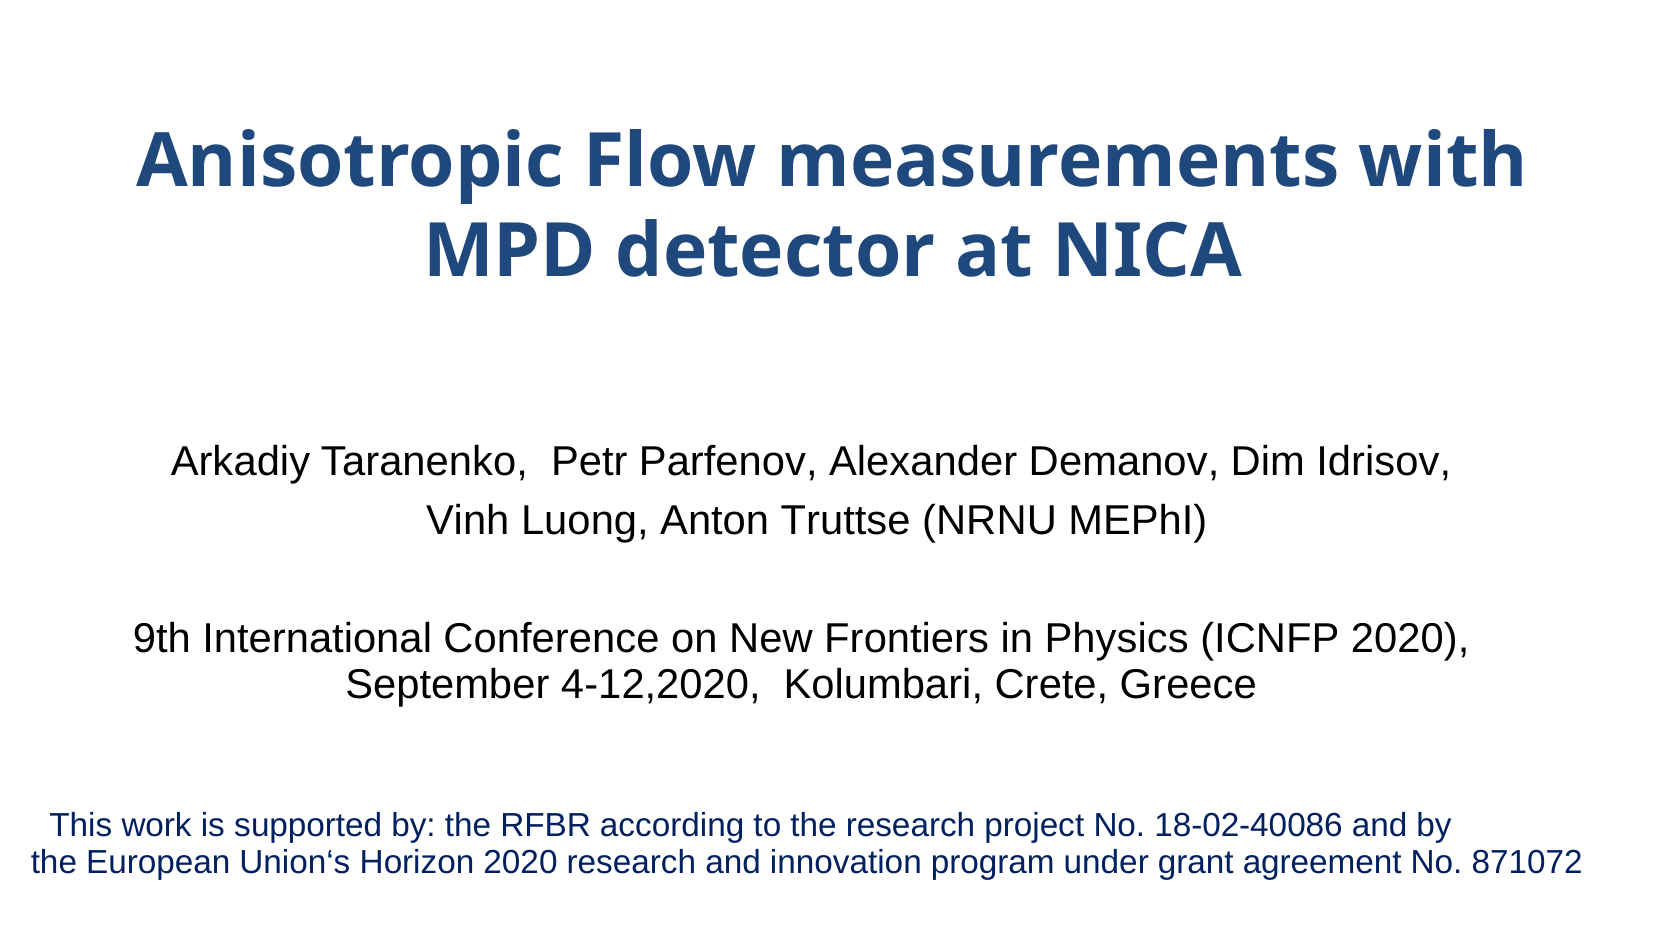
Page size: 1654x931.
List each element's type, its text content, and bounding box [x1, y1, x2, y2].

text_box This work is supported by: the RFBR according to the research project No. 18-02-40086 and by the European Union‘s Horizon 2020 research and innovation program under grant agreement No. 871072 [16, 799, 1618, 931]
text_box 9th International Conference on New Frontiers in Physics (ICNFP 2020), September 4-12,2020, Kolumbari, Crete, Greece [117, 607, 1486, 719]
title Anisotropic Flow measurements with MPD detector at NICA [129, 110, 1536, 293]
text_box Arkadiy Taranenko, Petr Parfenov, Alexander Demanov, Dim Idrisov, Vinh Luong, Anton Truttse (NRNU MEPhI) [98, 372, 1536, 558]
